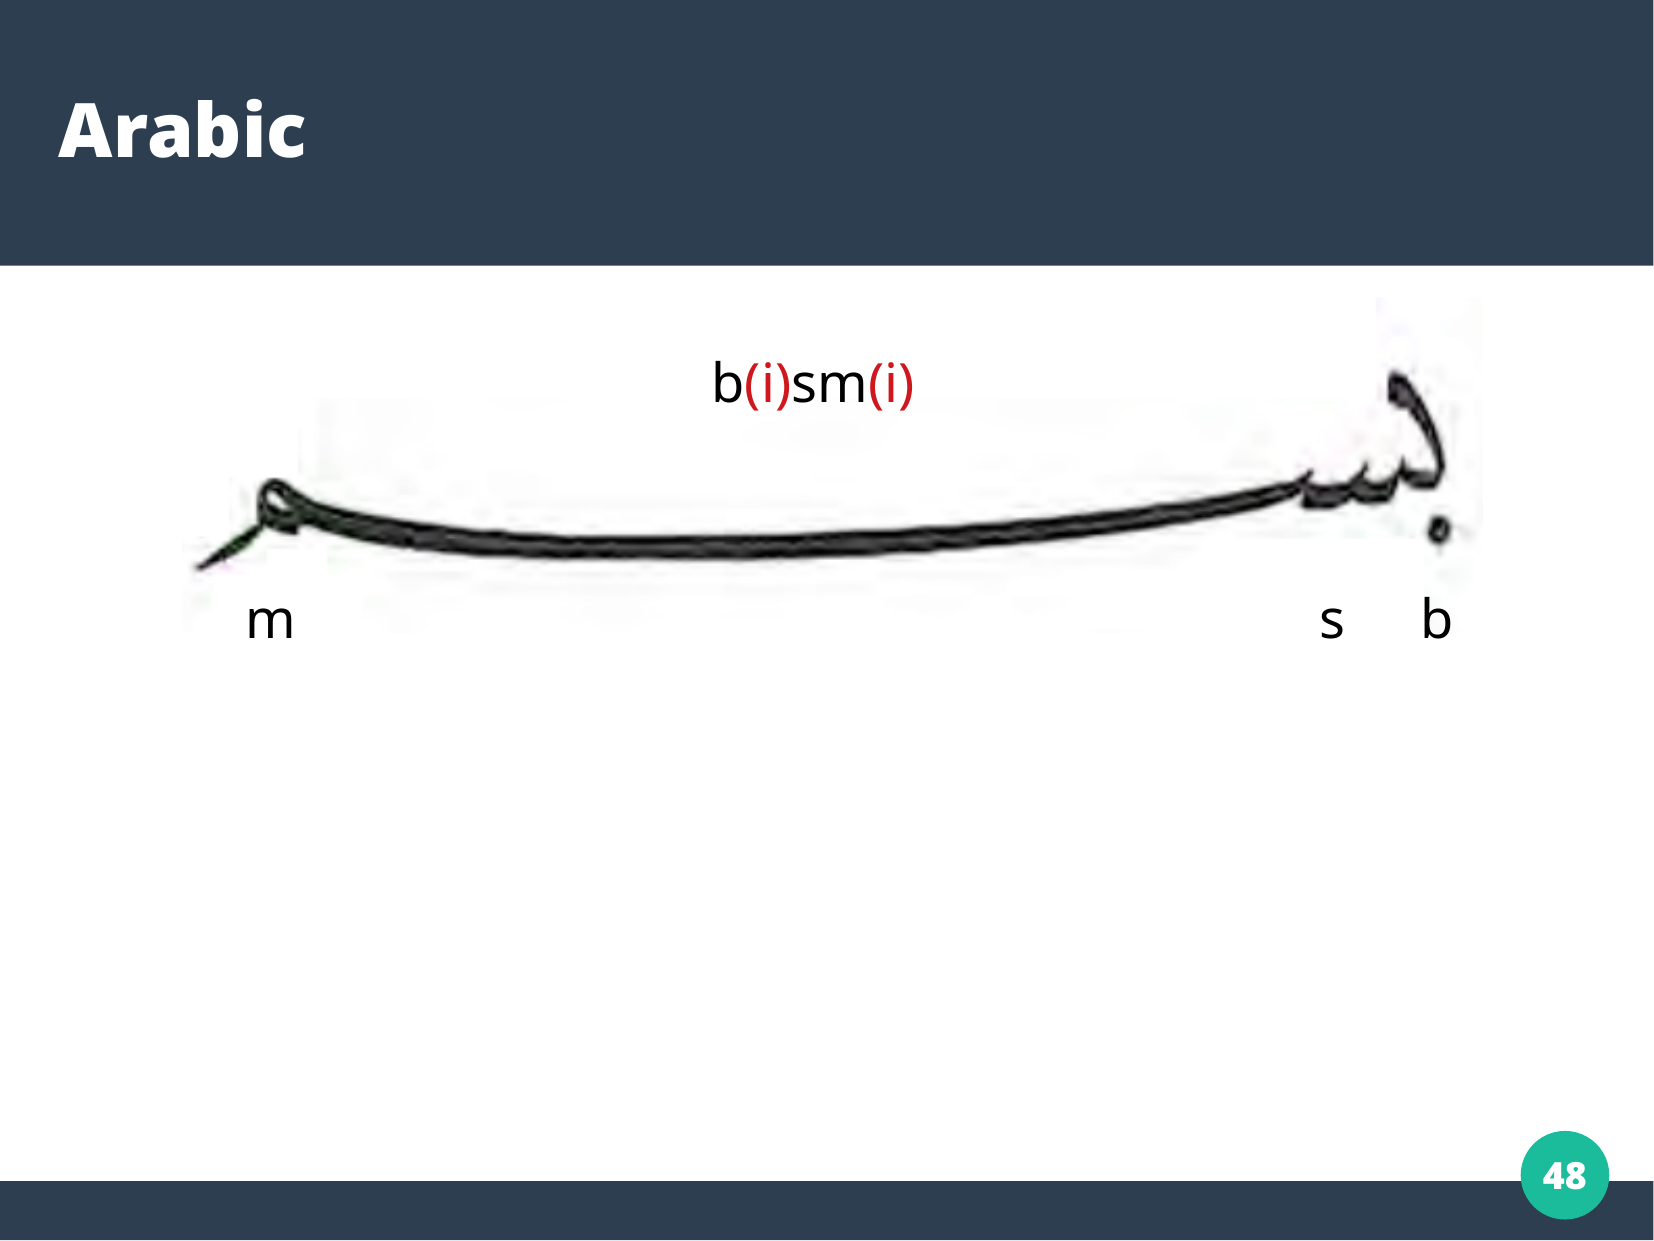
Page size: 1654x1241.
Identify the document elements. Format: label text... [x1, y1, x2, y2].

text_box s [1305, 572, 1365, 651]
picture [182, 297, 1483, 633]
text_box b(i)sm(i) [696, 336, 993, 438]
text_box m [230, 572, 308, 651]
title Arabic [59, 49, 1595, 207]
text_box b [1405, 572, 1465, 651]
